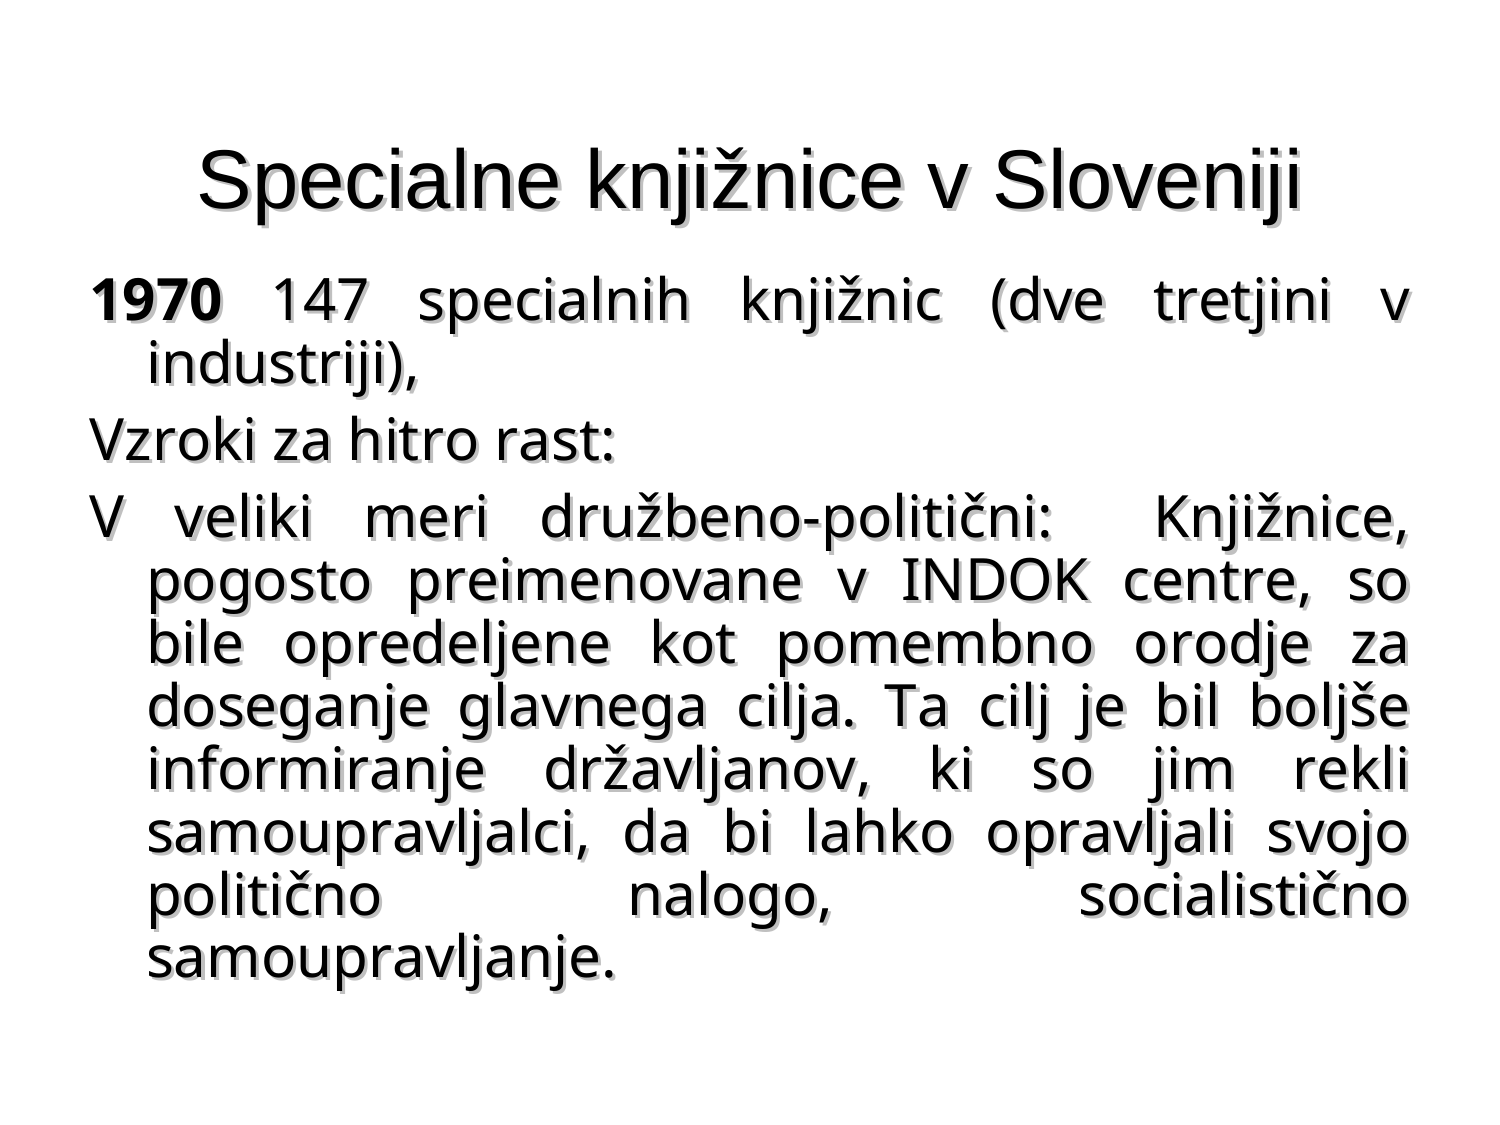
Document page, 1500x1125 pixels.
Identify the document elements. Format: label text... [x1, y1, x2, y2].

title Specialne knjižnice v Sloveniji [75, 25, 1426, 233]
list 1970 147 specialnih knjižnic (dve tretjini v industriji), Vzroki za hitro rast: V veliki meri družbeno-politični: Knjižnice, pogosto preimenovane v INDOK centre, so bile opredeljene kot pomembno orodje za doseganje glavnega cilja. Ta cilj je bil boljše informiranje državljanov, ki so jim rekli samoupravljalci, da bi lahko opravljali svojo politično nalogo, socialistično samoupravljanje. [75, 262, 1426, 1006]
